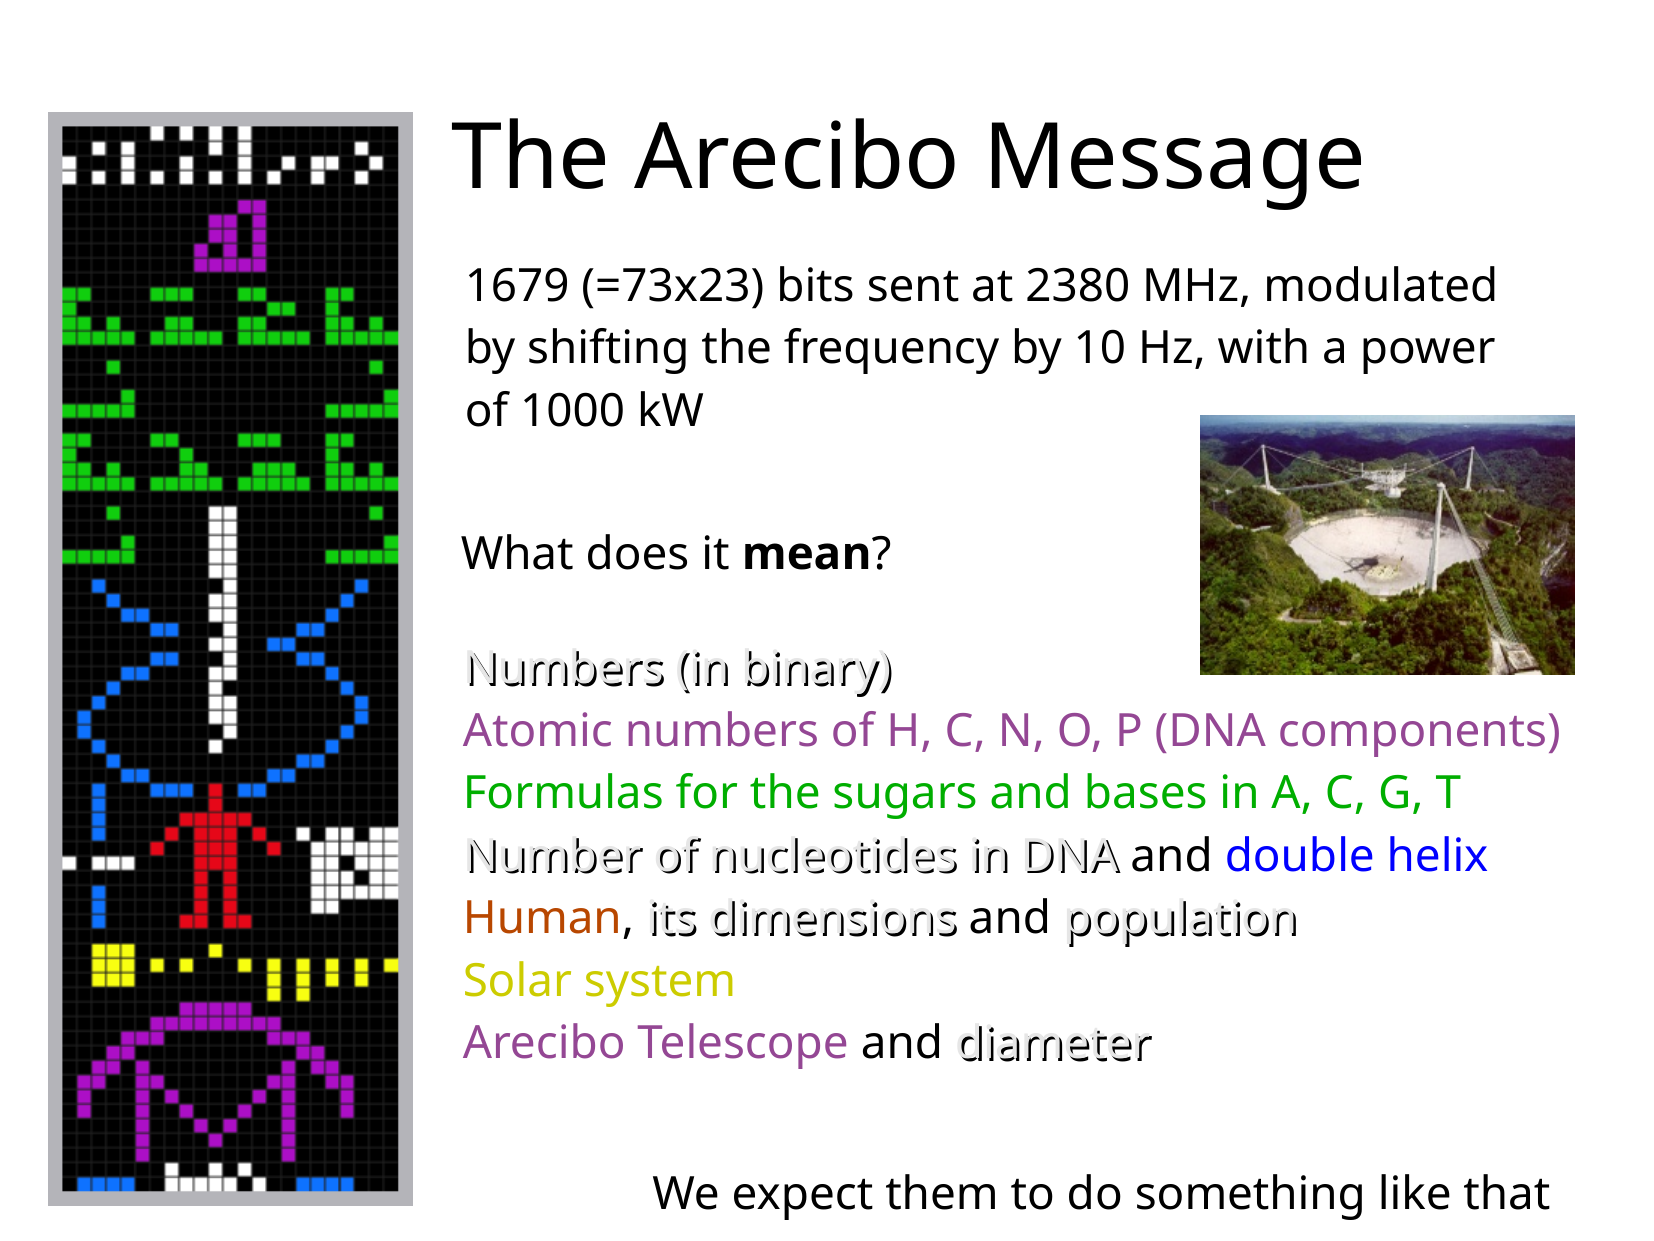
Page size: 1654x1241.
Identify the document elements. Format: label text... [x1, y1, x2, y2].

text_box What does it mean? [446, 513, 938, 600]
text_box We expect them to do something like that [637, 1152, 1581, 1240]
text_box 1679 (=73x23) bits sent at 2380 MHz, modulated by shifting the frequency by 10 Hz, with a power of 1000 kW [450, 244, 1538, 475]
picture [48, 112, 413, 1206]
text_box Numbers (in binary) Atomic numbers of H, C, N, O, P (DNA components) Formulas for the sugars and bases in A, C, G, T Number of nucleotides in DNA and double helix Human, its dimensions and population Solar system Arecibo Telescope and diameter [436, 627, 1647, 1143]
picture [1200, 415, 1575, 676]
title The Arecibo Message [165, 56, 1653, 250]
